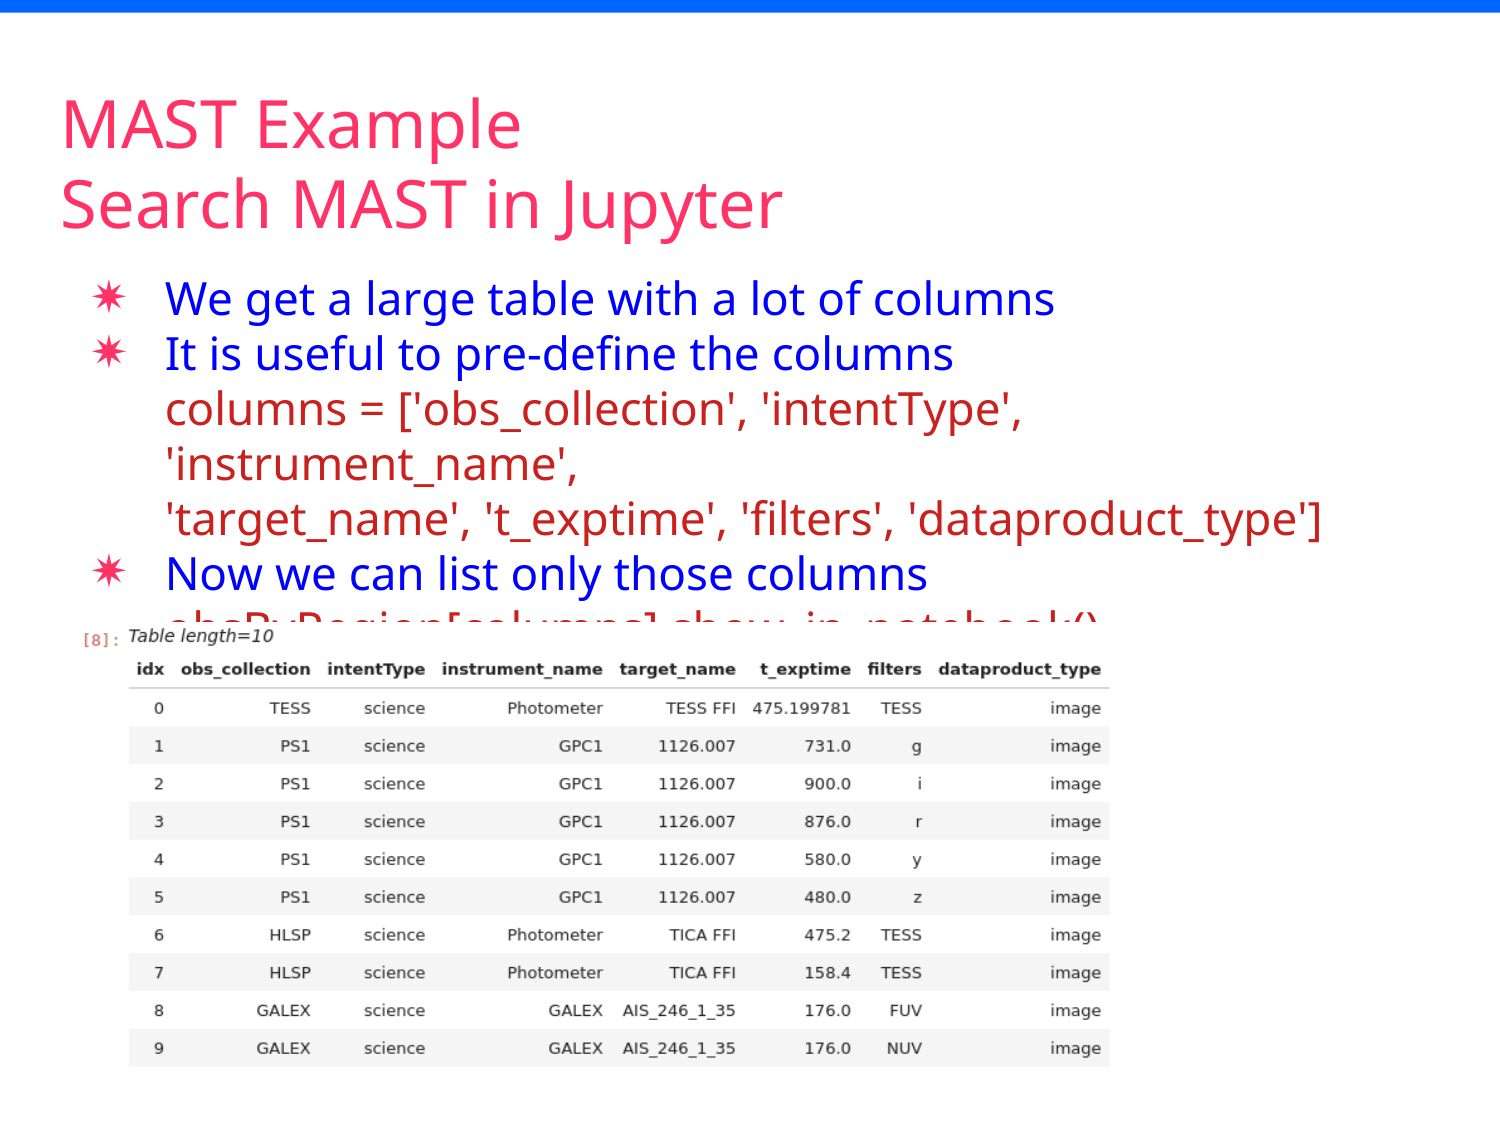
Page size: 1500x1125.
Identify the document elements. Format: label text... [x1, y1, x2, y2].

picture [75, 622, 1126, 1088]
text_box MAST Example Search MAST in Jupyter [45, 75, 1051, 250]
text_box We get a large table with a lot of columns It is useful to pre-define the columns columns = ['obs_collection', 'intentType', 'instrument_name', 'target_name', 't_exptime', 'filters', 'dataproduct_type'] Now we can list only those columns obsByRegion[columns].show_in_notebook() [75, 262, 1426, 608]
